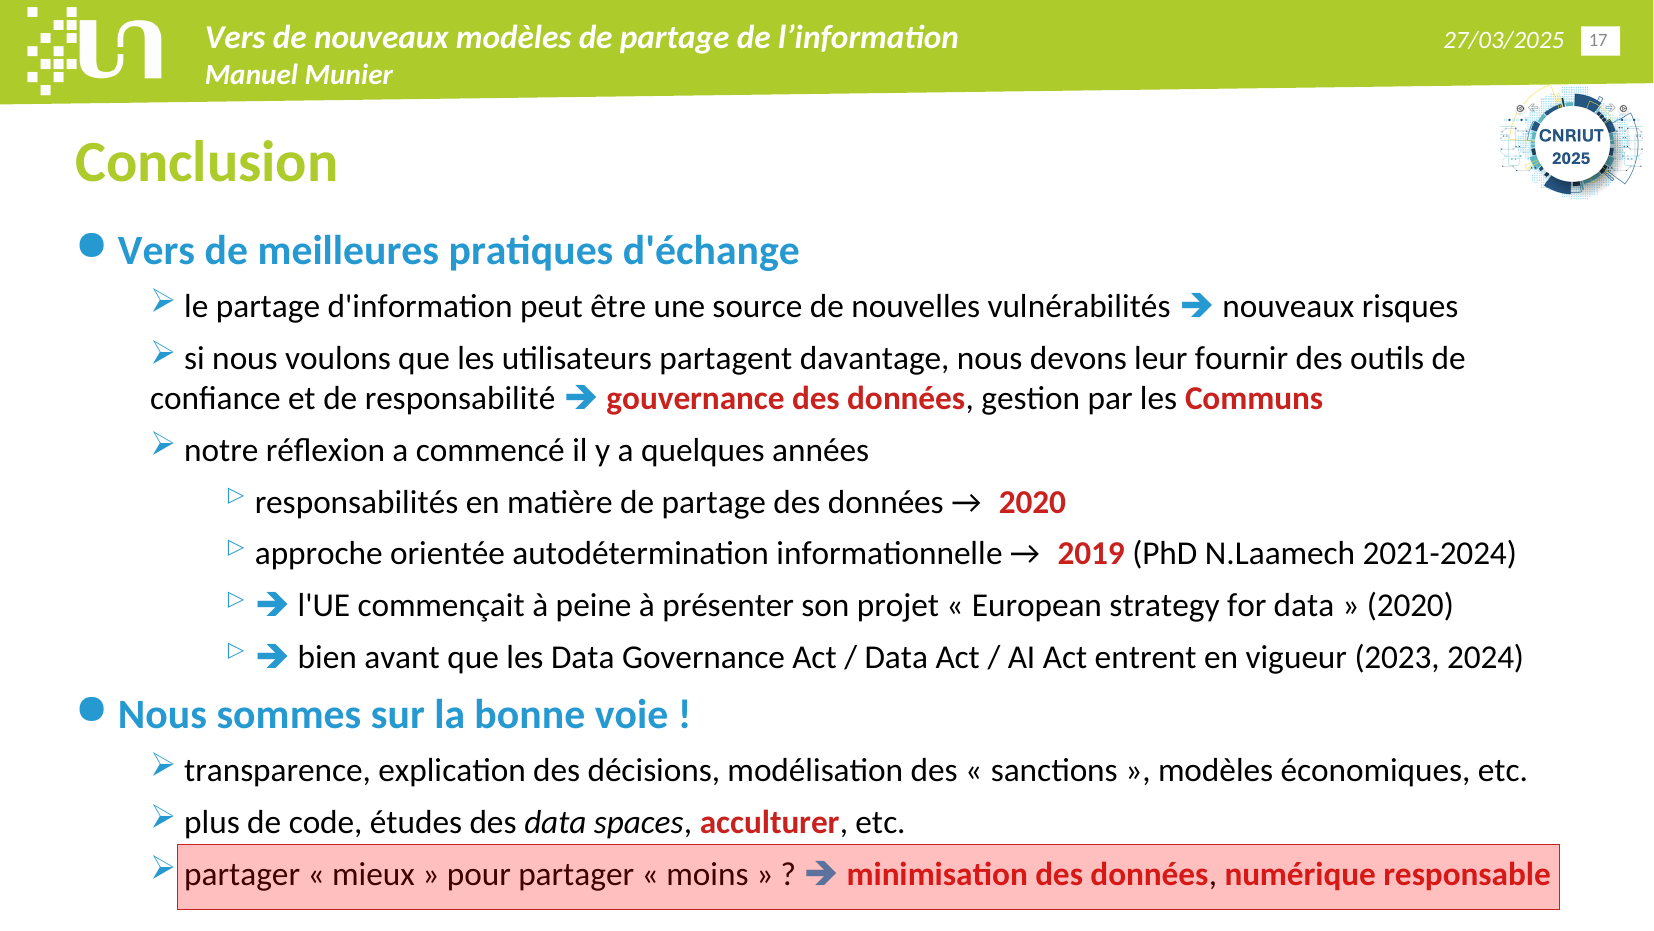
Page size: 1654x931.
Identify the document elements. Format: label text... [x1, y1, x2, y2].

text_box [0, 0, 1654, 105]
text_box Conclusion Vers de meilleures pratiques d'échange le partage d'information peut être une source de nouvelles vulnérabilités ➔ nouveaux risques si nous voulons que les utilisateurs partagent davantage, nous devons leur fournir des outils de confiance et de responsabilité ➔ gouvernance des données, gestion par les Communs notre réflexion a commencé il y a quelques années responsabilités en matière de partage des données → 2020 approche orientée autodétermination informationnelle → 2019 (PhD N.Laamech 2021-2024) ➔ l'UE commençait à peine à présenter son projet « European strategy for data » (2020) ➔ bien avant que les Data Governance Act / Data Act / AI Act entrent en vigueur (2023, 2024) Nous sommes sur la bonne voie ! transparence, explication des décisions, modélisation des « sanctions », modèles économiques, etc. plus de code, études des data spaces, acculturer, etc. partager « mieux » pour partager « moins » ? ➔ minimisation des données, numérique responsable [60, 115, 1602, 900]
text_box [177, 844, 1560, 910]
picture [20, 0, 167, 101]
text_box Vers de nouveaux modèles de partage de l’information Manuel Munier [190, 7, 1187, 99]
picture [1500, 84, 1643, 201]
text_box 27/03/2025 [1175, 16, 1580, 62]
text_box <numéro> [1236, 14, 1623, 65]
